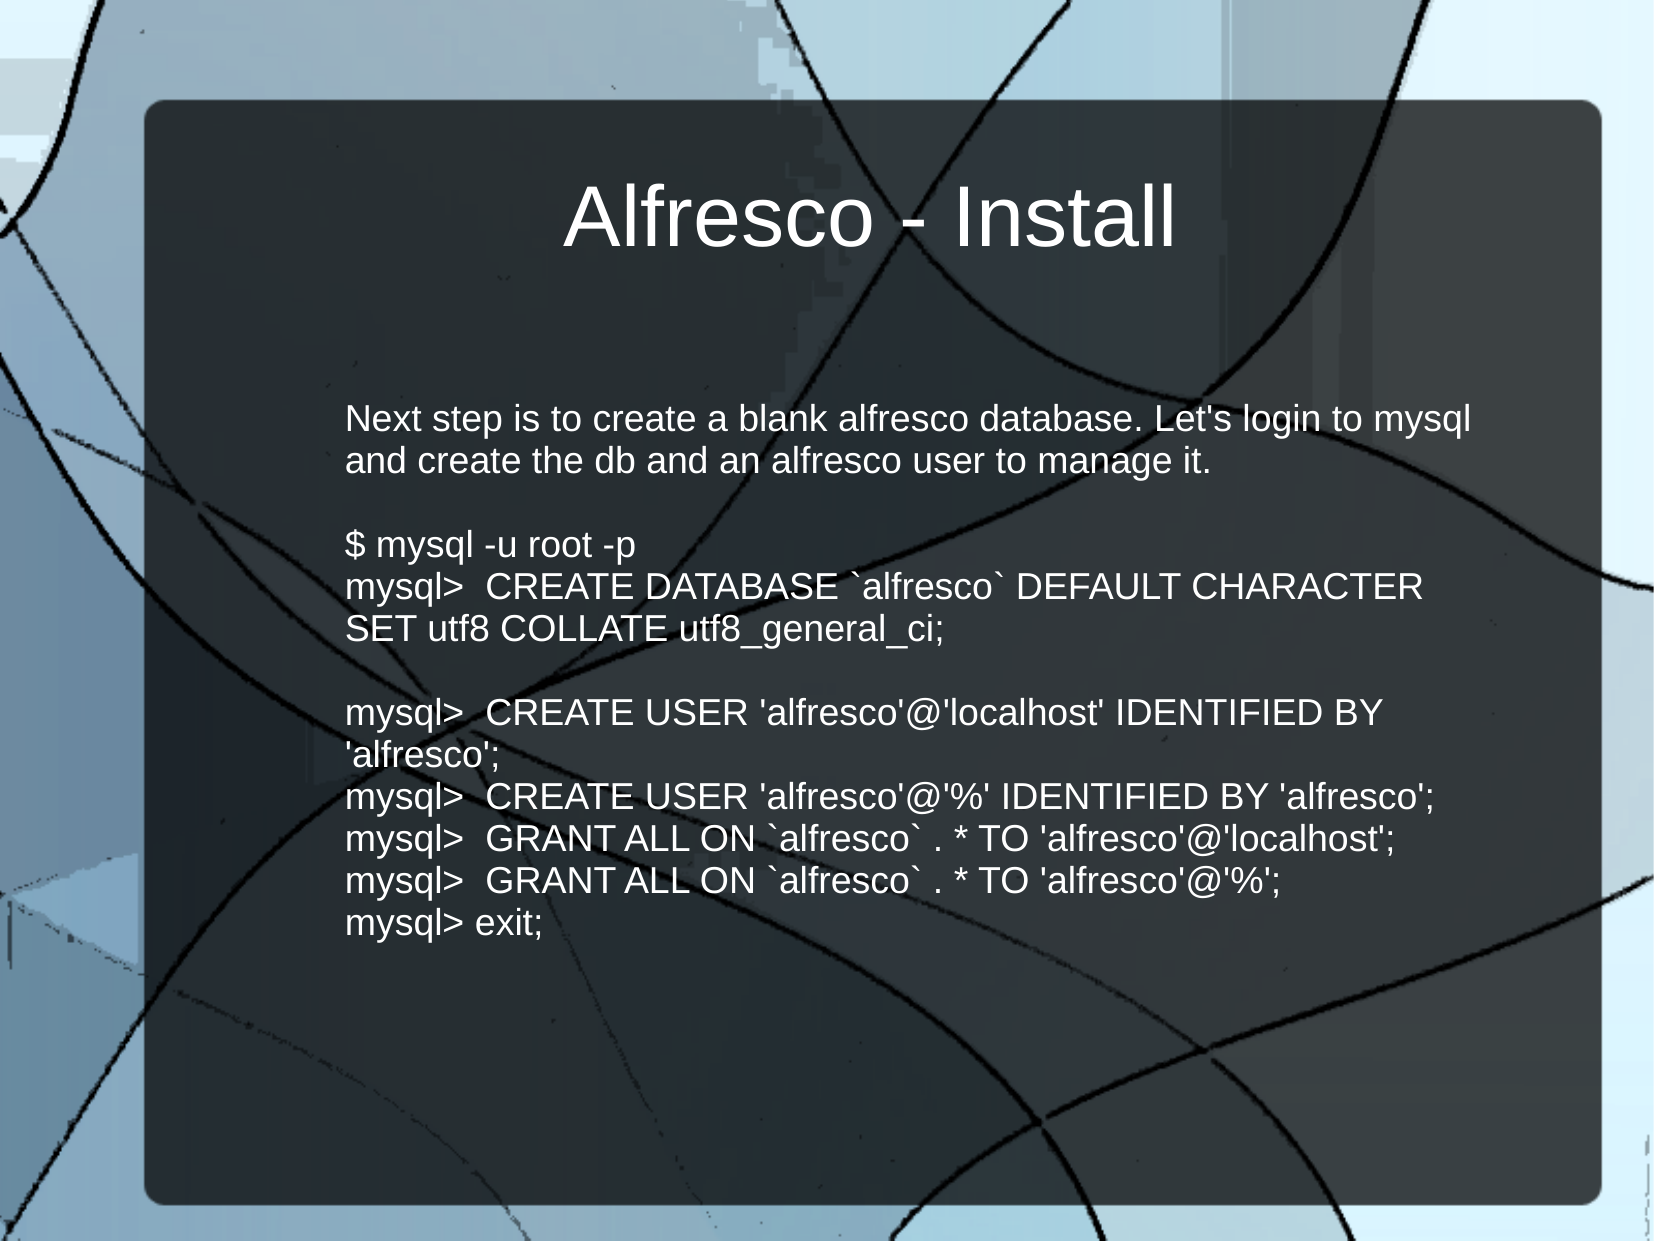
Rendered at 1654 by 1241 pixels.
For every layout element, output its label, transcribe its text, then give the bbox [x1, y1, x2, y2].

text_box Next step is to create a blank alfresco database. Let's login to mysql and create the db and an alfresco user to manage it. $ mysql -u root -p mysql> CREATE DATABASE `alfresco` DEFAULT CHARACTER SET utf8 COLLATE utf8_general_ci; mysql> CREATE USER 'alfresco'@'localhost' IDENTIFIED BY 'alfresco'; mysql> CREATE USER 'alfresco'@'%' IDENTIFIED BY 'alfresco'; mysql> GRANT ALL ON `alfresco` . * TO 'alfresco'@'localhost'; mysql> GRANT ALL ON `alfresco` . * TO 'alfresco'@'%'; mysql> exit; [330, 390, 1516, 994]
title Alfresco - Install [159, 108, 1583, 325]
picture [0, 0, 1654, 1241]
